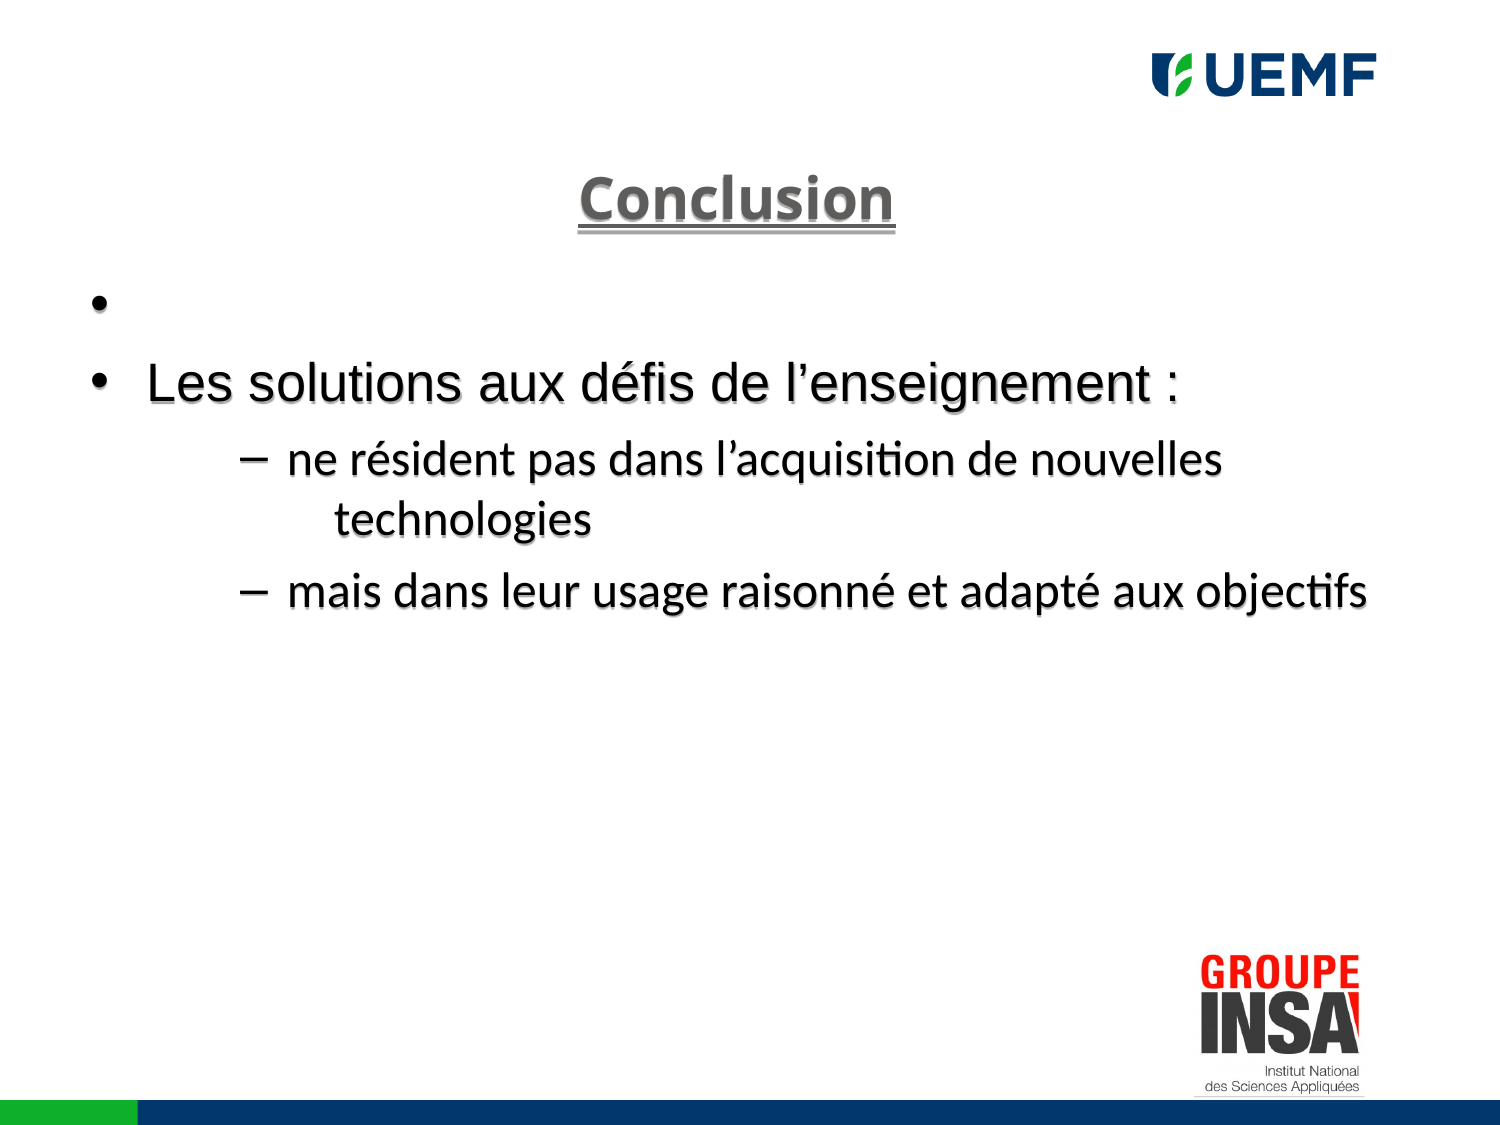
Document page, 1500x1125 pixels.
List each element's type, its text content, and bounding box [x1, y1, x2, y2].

list Les solutions aux défis de l’enseignement : ne résident pas dans l’acquisition de nouvelles technologies mais dans leur usage raisonné et adapté aux objectifs [75, 262, 1426, 1005]
title Conclusion [62, 102, 1413, 291]
